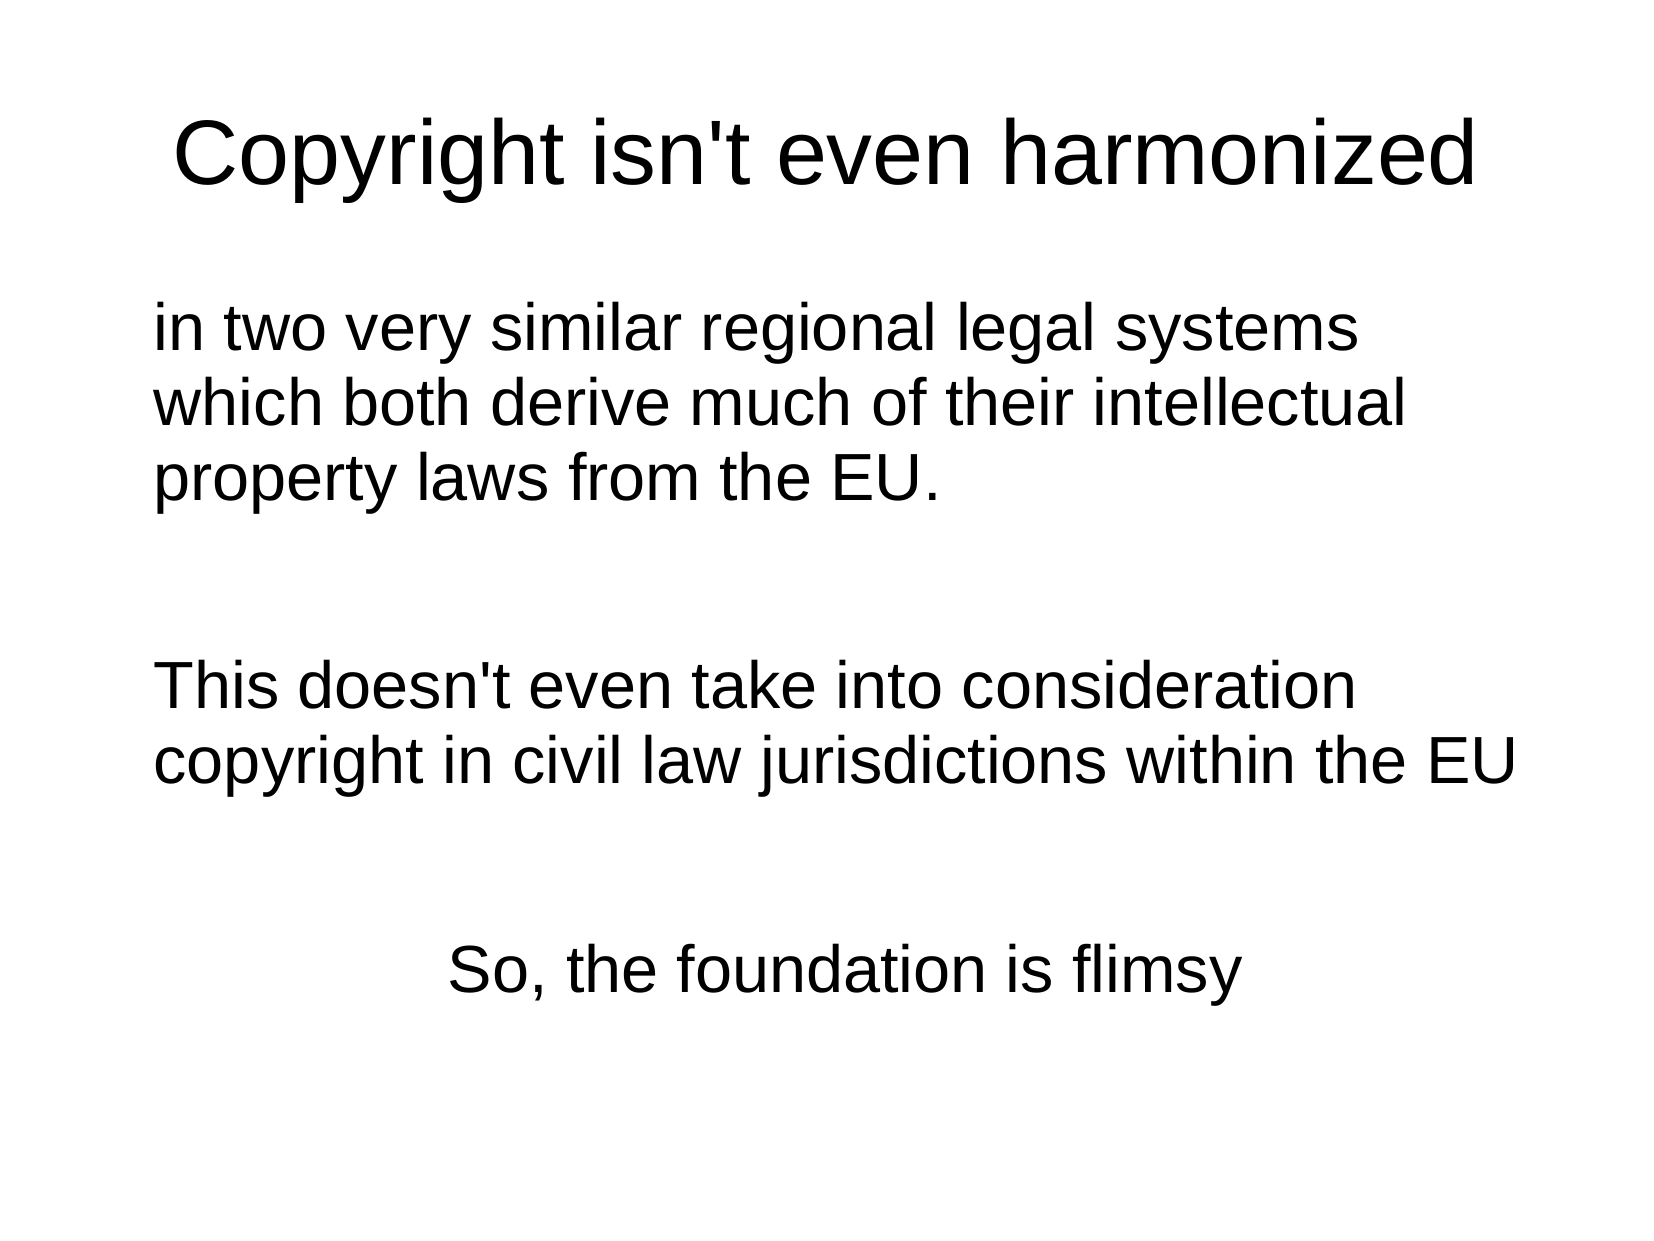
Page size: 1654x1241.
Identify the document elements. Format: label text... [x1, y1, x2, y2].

title Copyright isn't even harmonized [82, 49, 1571, 257]
list in two very similar regional legal systems which both derive much of their intellectual property laws from the EU. This doesn't even take into consideration copyright in civil law jurisdictions within the EU So, the foundation is flimsy [82, 290, 1538, 1010]
